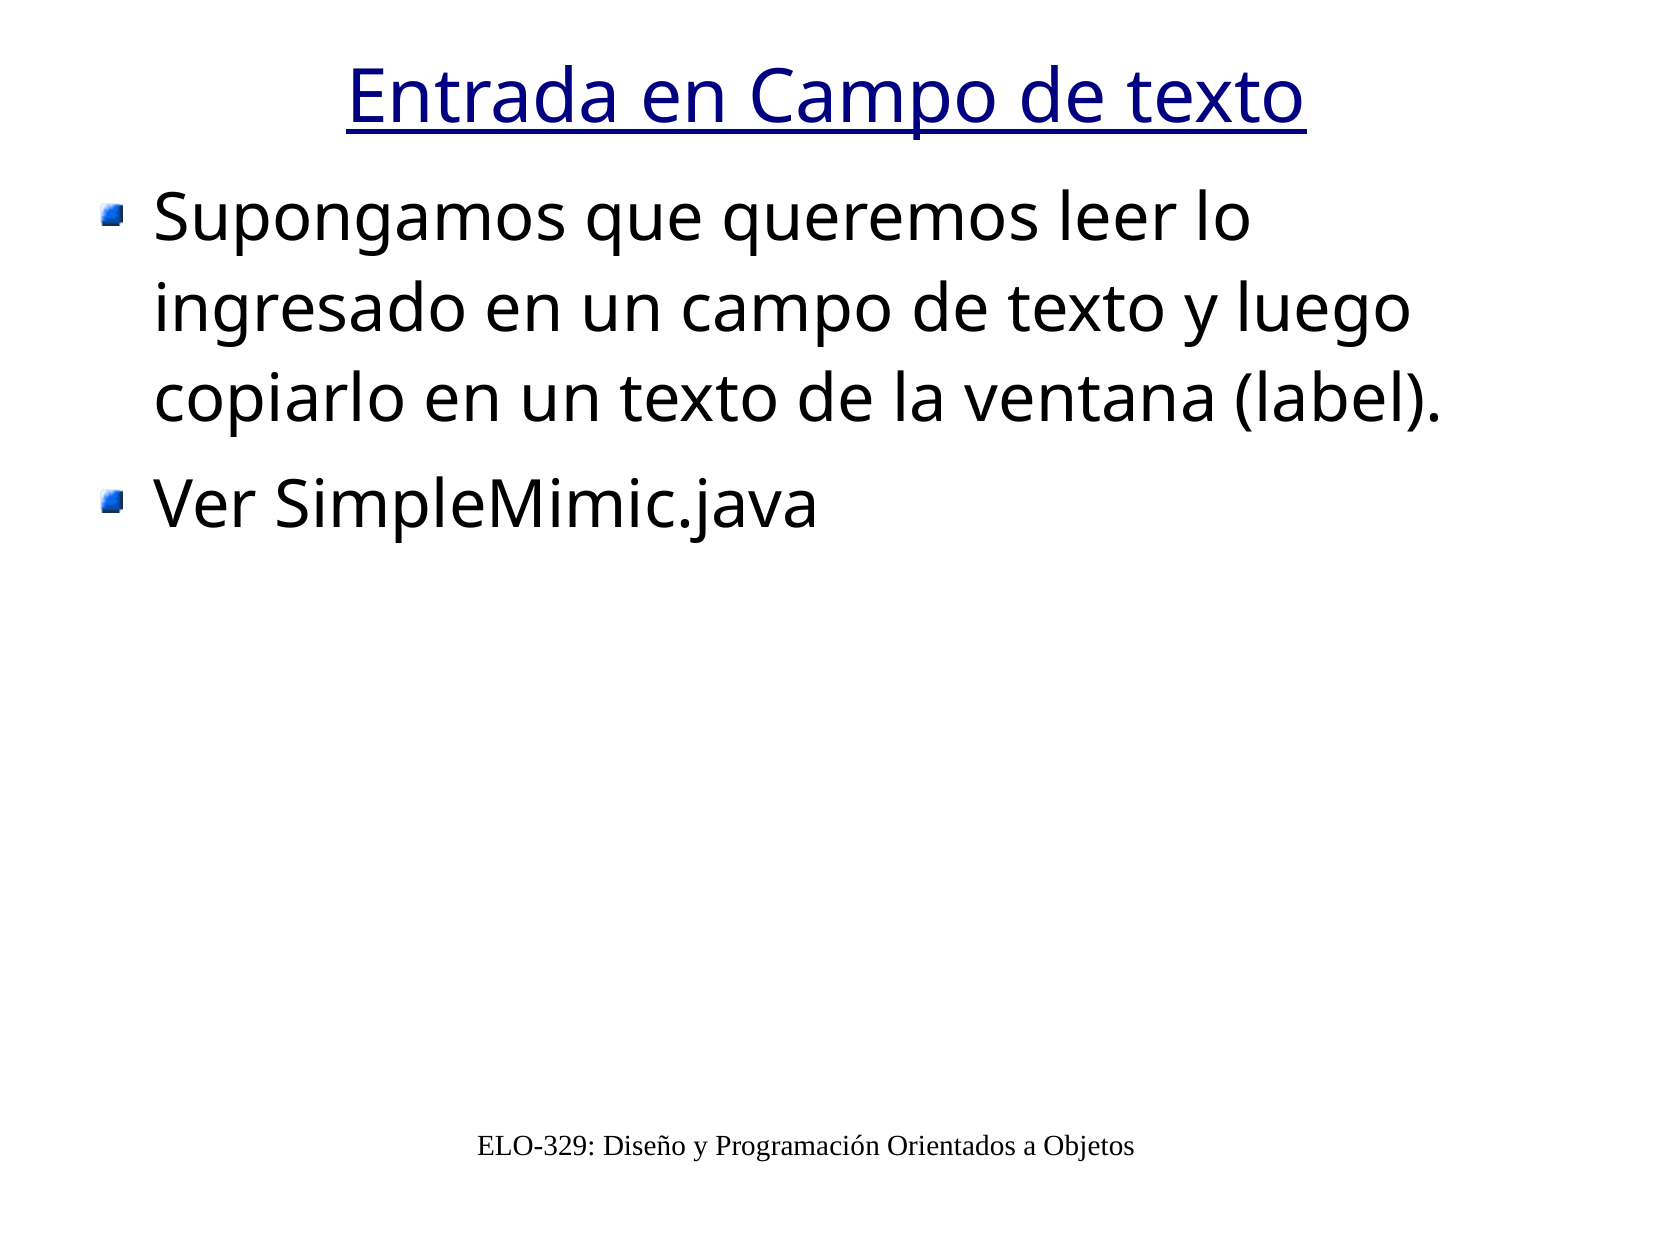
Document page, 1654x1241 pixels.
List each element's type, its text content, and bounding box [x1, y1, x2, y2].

list Supongamos que queremos leer lo ingresado en un campo de texto y luego copiarlo en un texto de la ventana (label). Ver SimpleMimic.java [82, 169, 1571, 1126]
title Entrada en Campo de texto [82, 43, 1571, 145]
